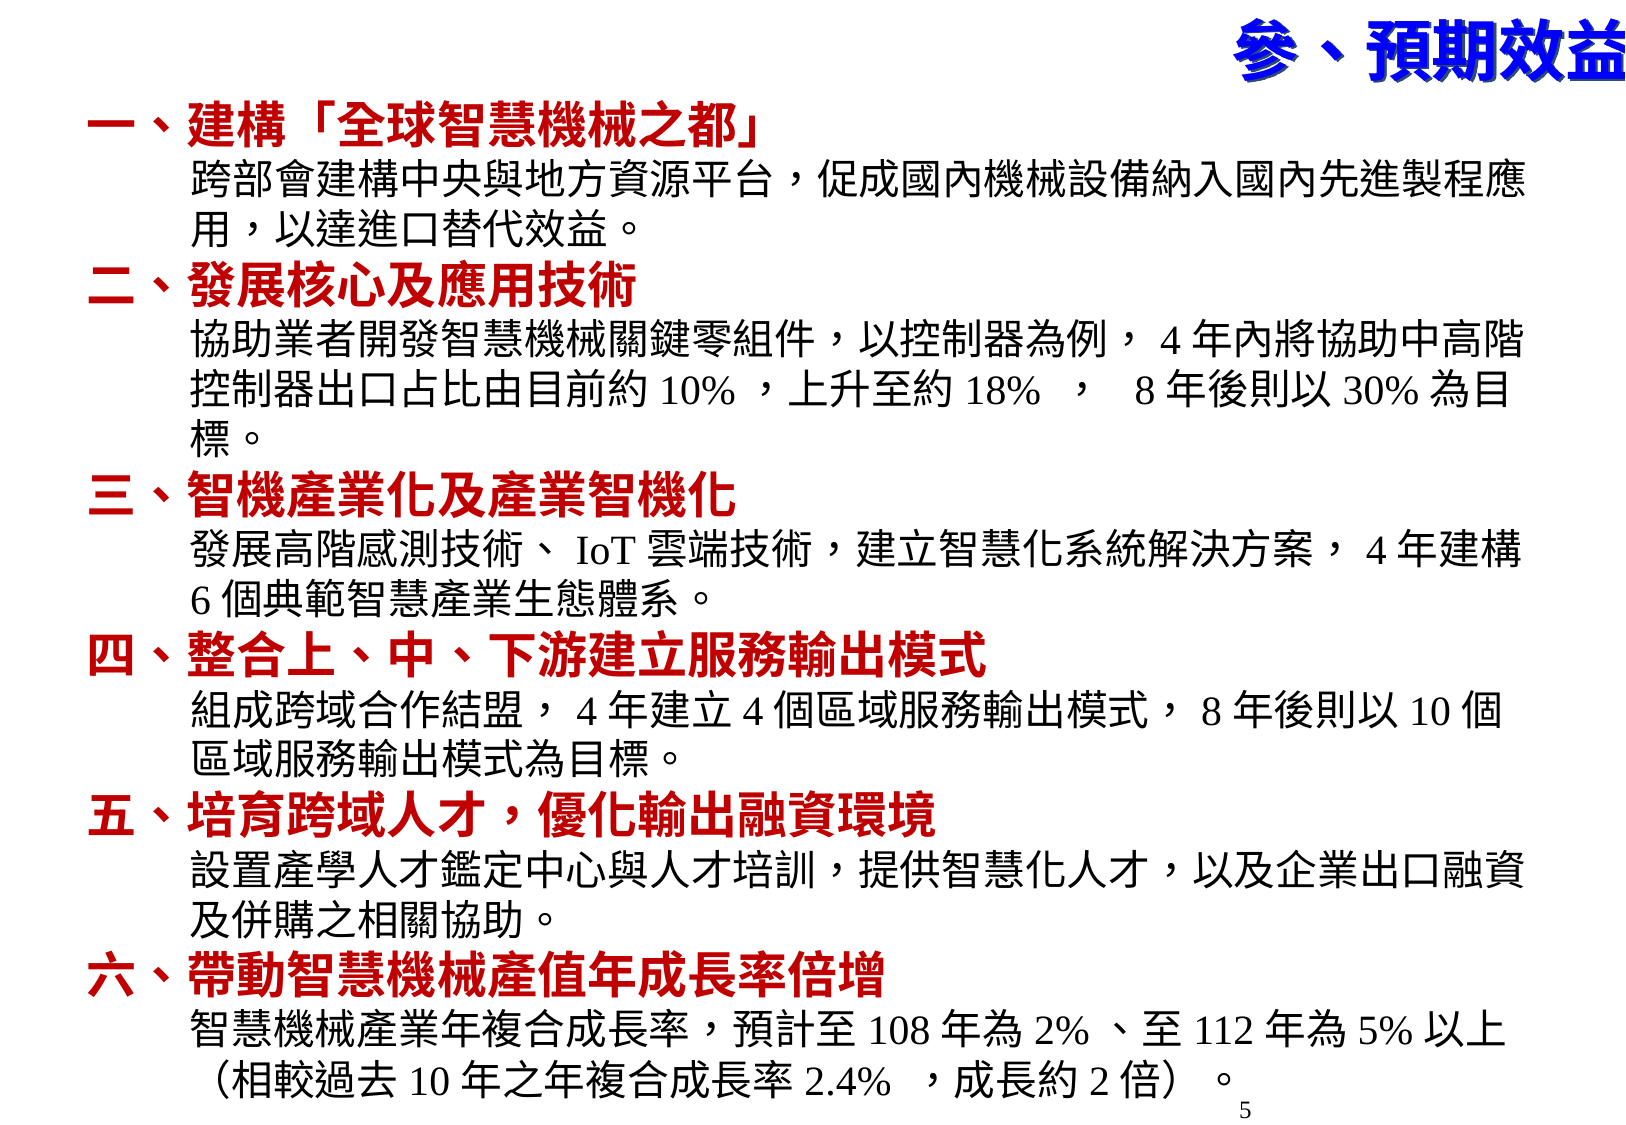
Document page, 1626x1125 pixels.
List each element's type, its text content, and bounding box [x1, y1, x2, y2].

text_box 參、預期效益 [0, 1, 1625, 96]
text_box 一、建構「全球智慧機械之都」 跨部會建構中央與地方資源平台，促成國內機械設備納入國內先進製程應用，以達進口替代效益。 二、發展核心及應用技術 協助業者開發智慧機械關鍵零組件，以控制器為例，4年內將協助中高階控制器出口占比由目前約10%，上升至約18% ， 8年後則以30%為目標。 三、智機產業化及產業智機化 發展高階感測技術、IoT雲端技術，建立智慧化系統解決方案，4年建構6個典範智慧產業生態體系。 四、整合上、中、下游建立服務輸出模式 組成跨域合作結盟，4年建立4個區域服務輸出模式，8年後則以10個區域服務輸出模式為目標。 五、培育跨域人才，優化輸出融資環境 設置產學人才鑑定中心與人才培訓，提供智慧化人才，以及企業出口融資及併購之相關協助。 六、帶動智慧機械產值年成長率倍增 智慧機械產業年複合成長率，預計至108年為2%、至112年為5%以上 （相較過去10年之年複合成長率2.4% ，成長約2倍）。 [72, 96, 1554, 1111]
